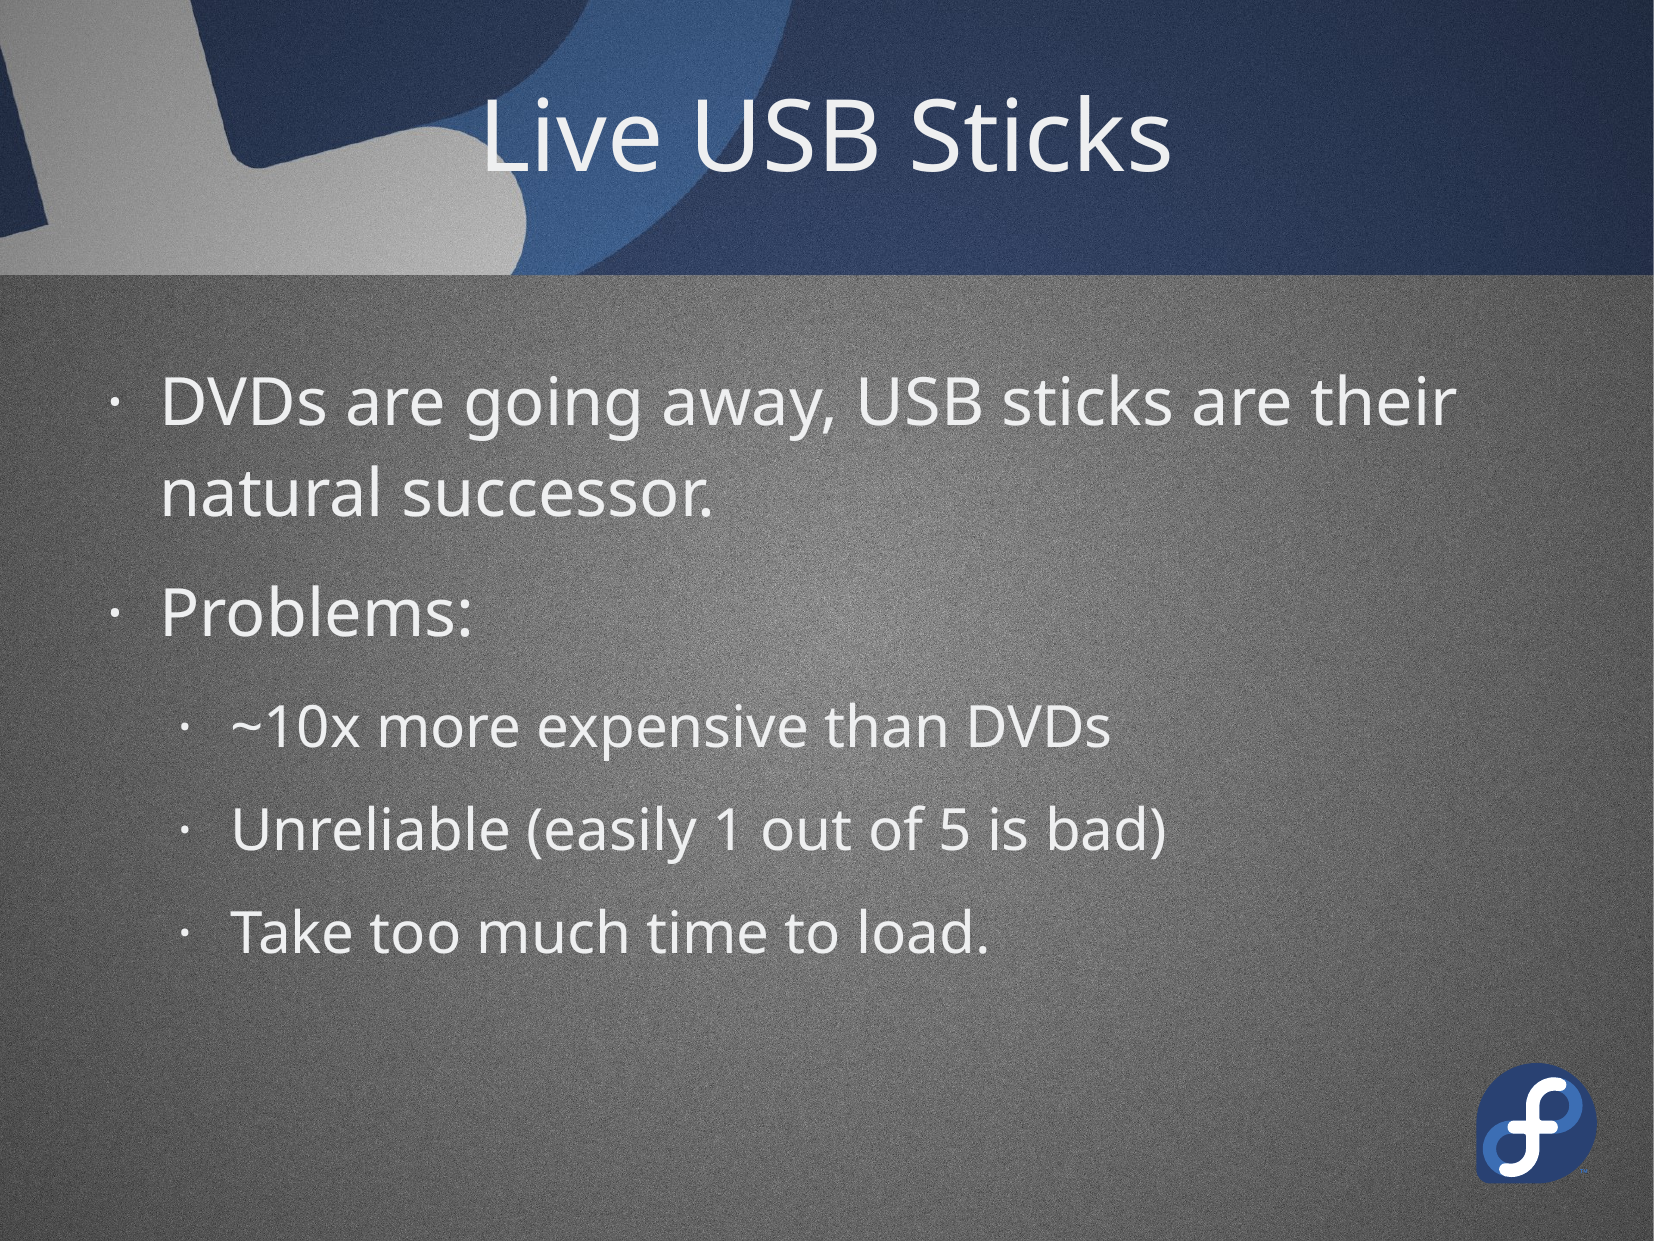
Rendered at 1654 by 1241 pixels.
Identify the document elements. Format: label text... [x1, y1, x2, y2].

picture [0, 0, 1654, 1241]
title Live USB Sticks [88, 29, 1565, 237]
list DVDs are going away, USB sticks are their natural successor. Problems: ~10x more expensive than DVDs Unreliable (easily 1 out of 5 is bad) Take too much time to load. [88, 354, 1565, 1063]
